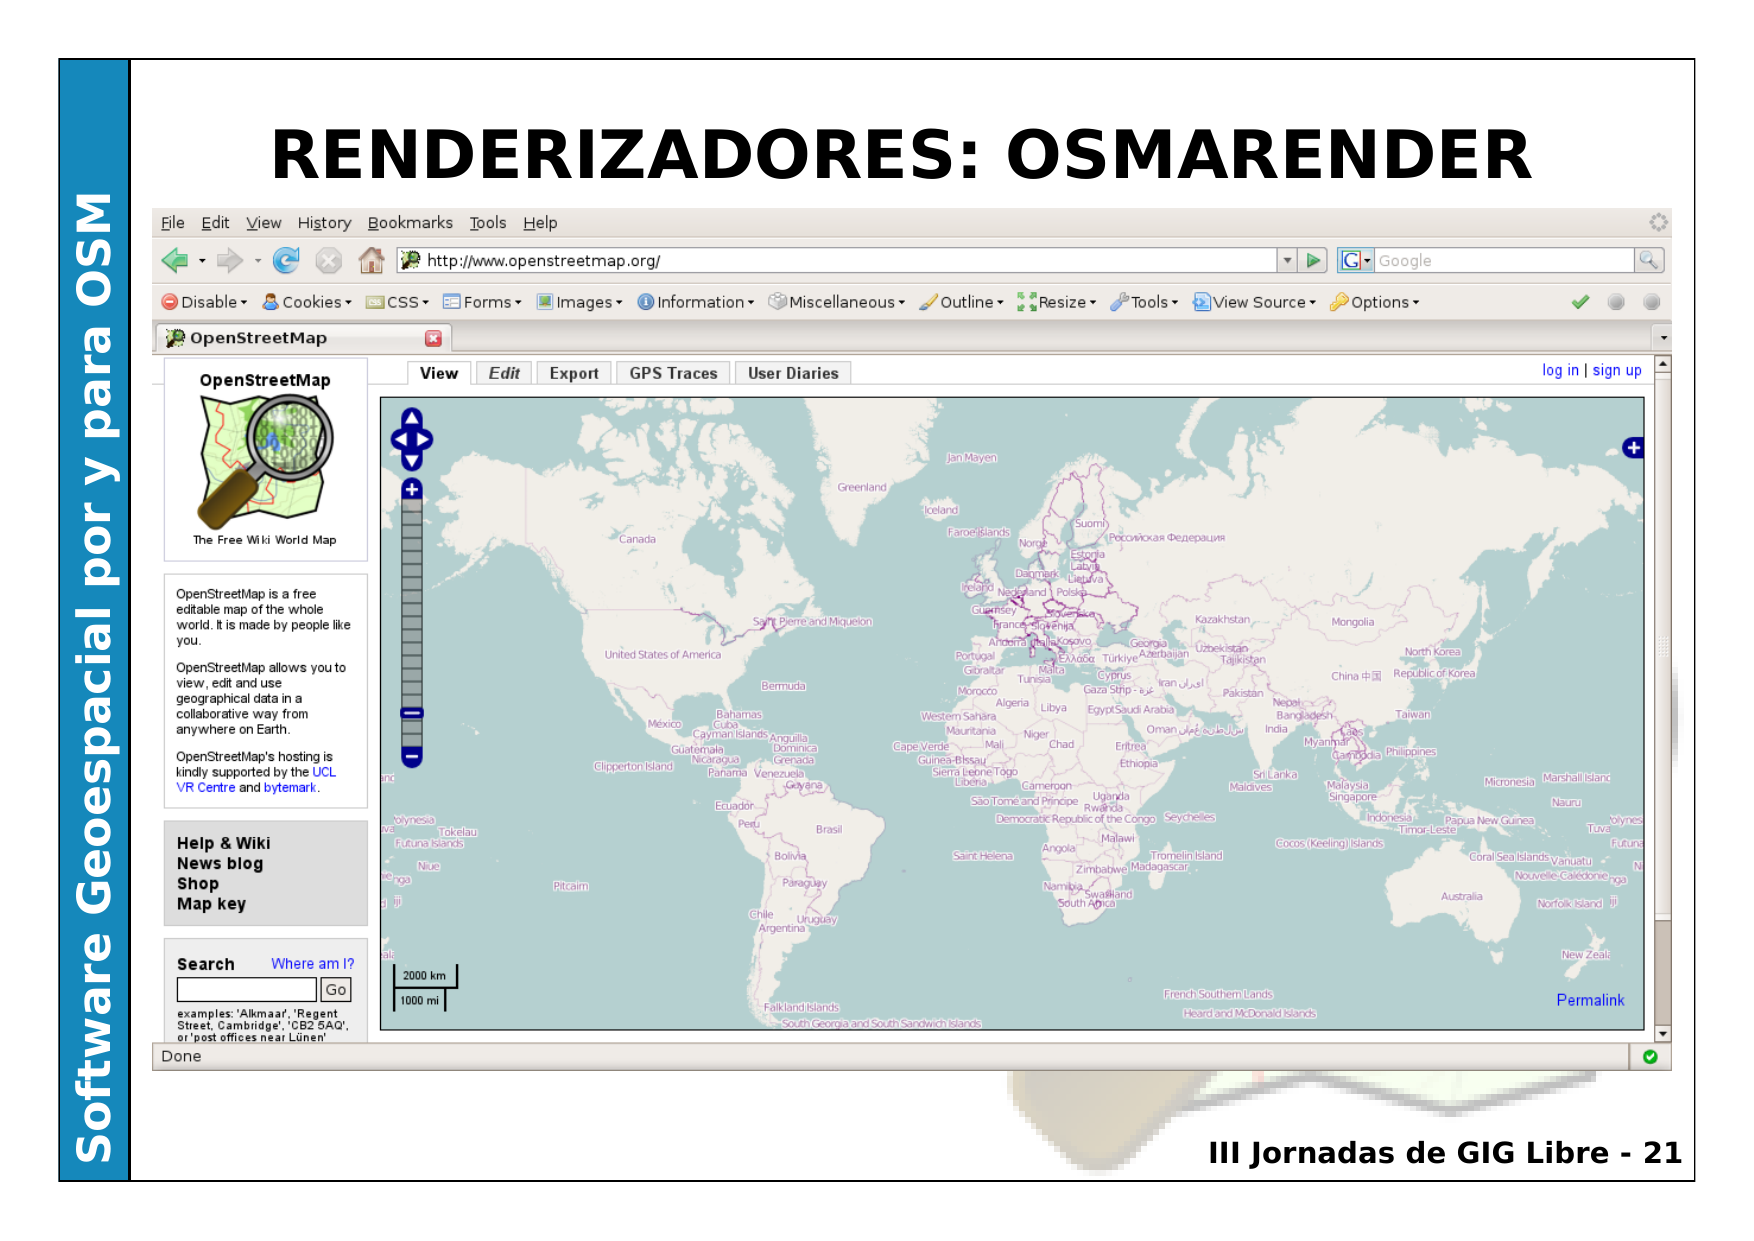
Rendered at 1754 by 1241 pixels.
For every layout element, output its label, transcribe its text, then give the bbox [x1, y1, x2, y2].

picture [152, 208, 1696, 1182]
title RENDERIZADORES: OSMARENDER [171, 103, 1634, 208]
